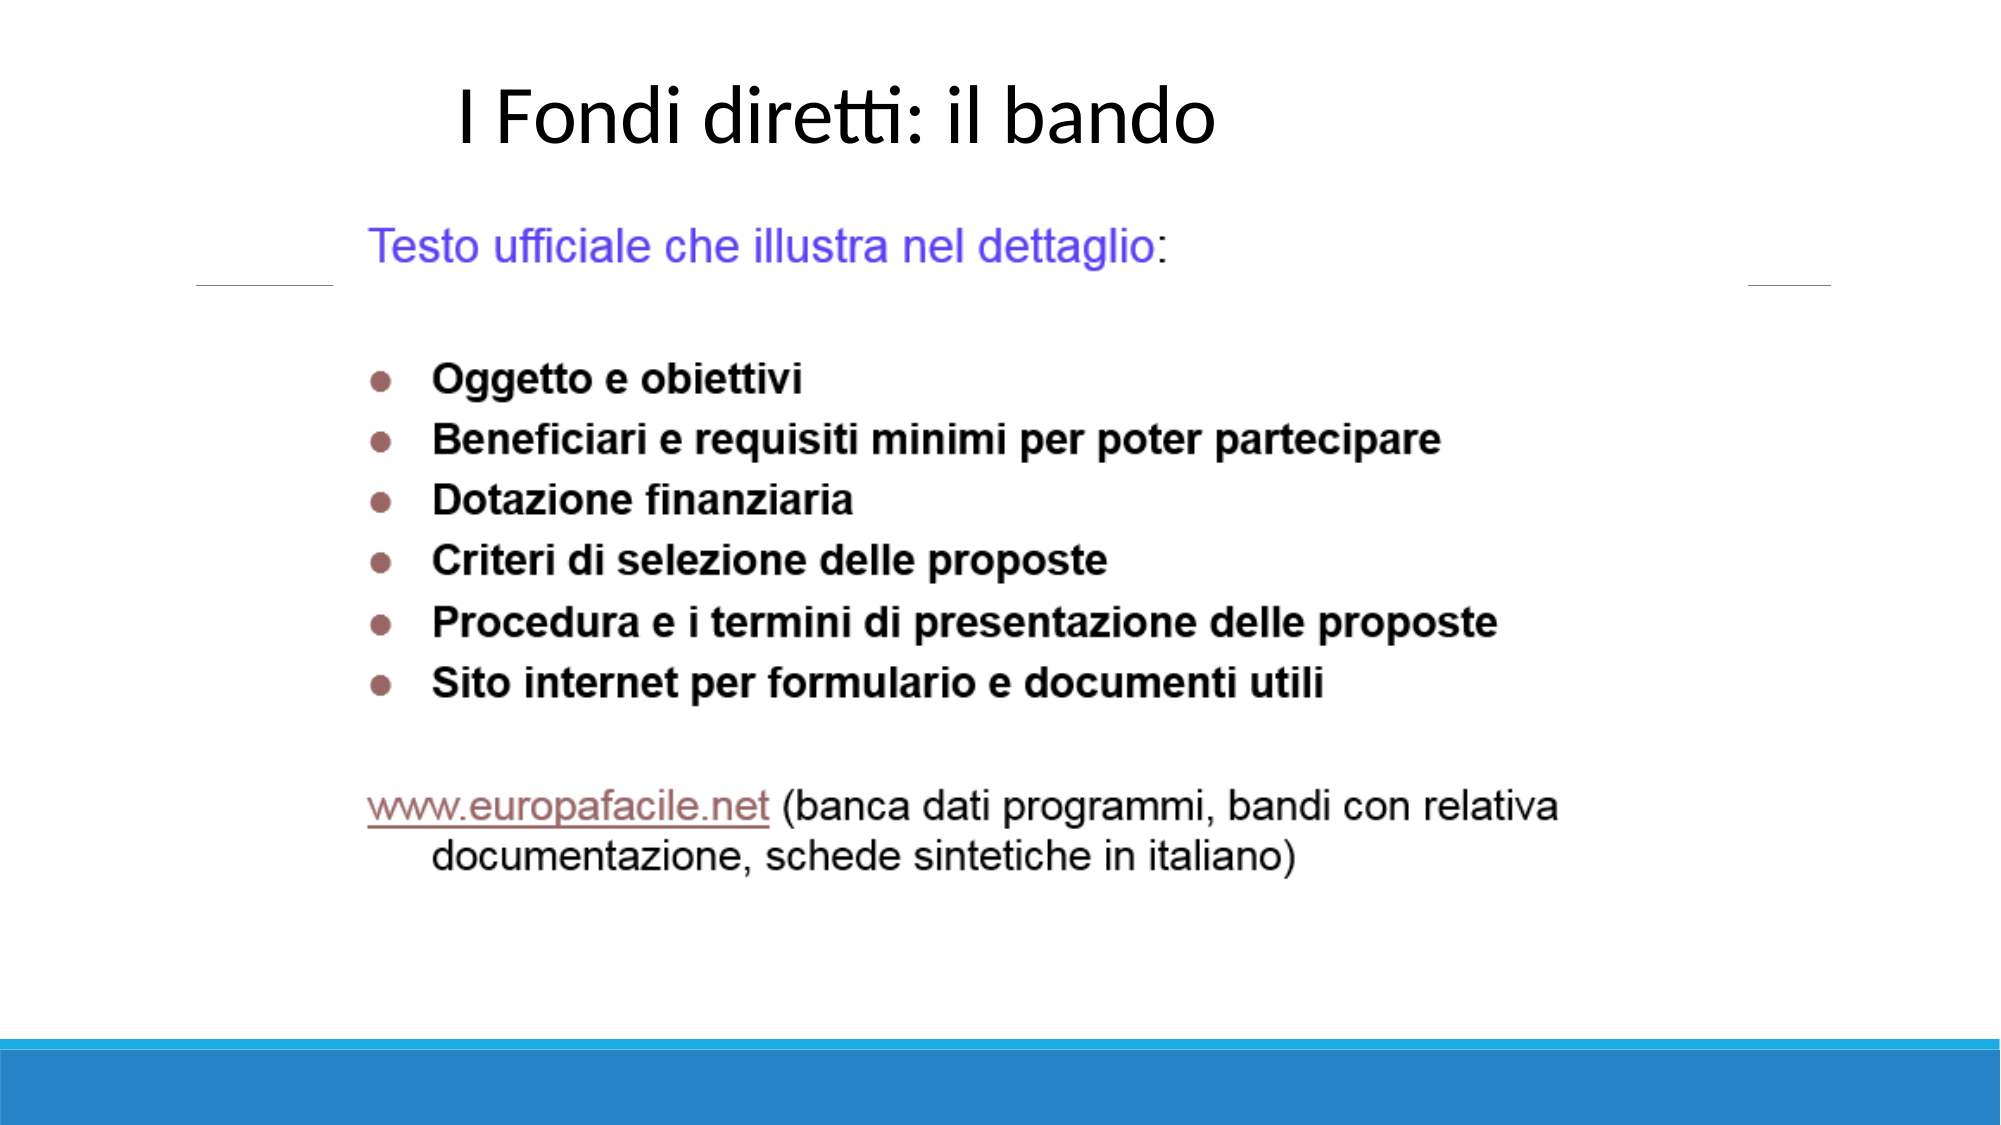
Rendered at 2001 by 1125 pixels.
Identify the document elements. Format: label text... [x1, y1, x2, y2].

picture [333, 188, 1748, 969]
text_box I Fondi diretti: il bando [441, 52, 1773, 168]
